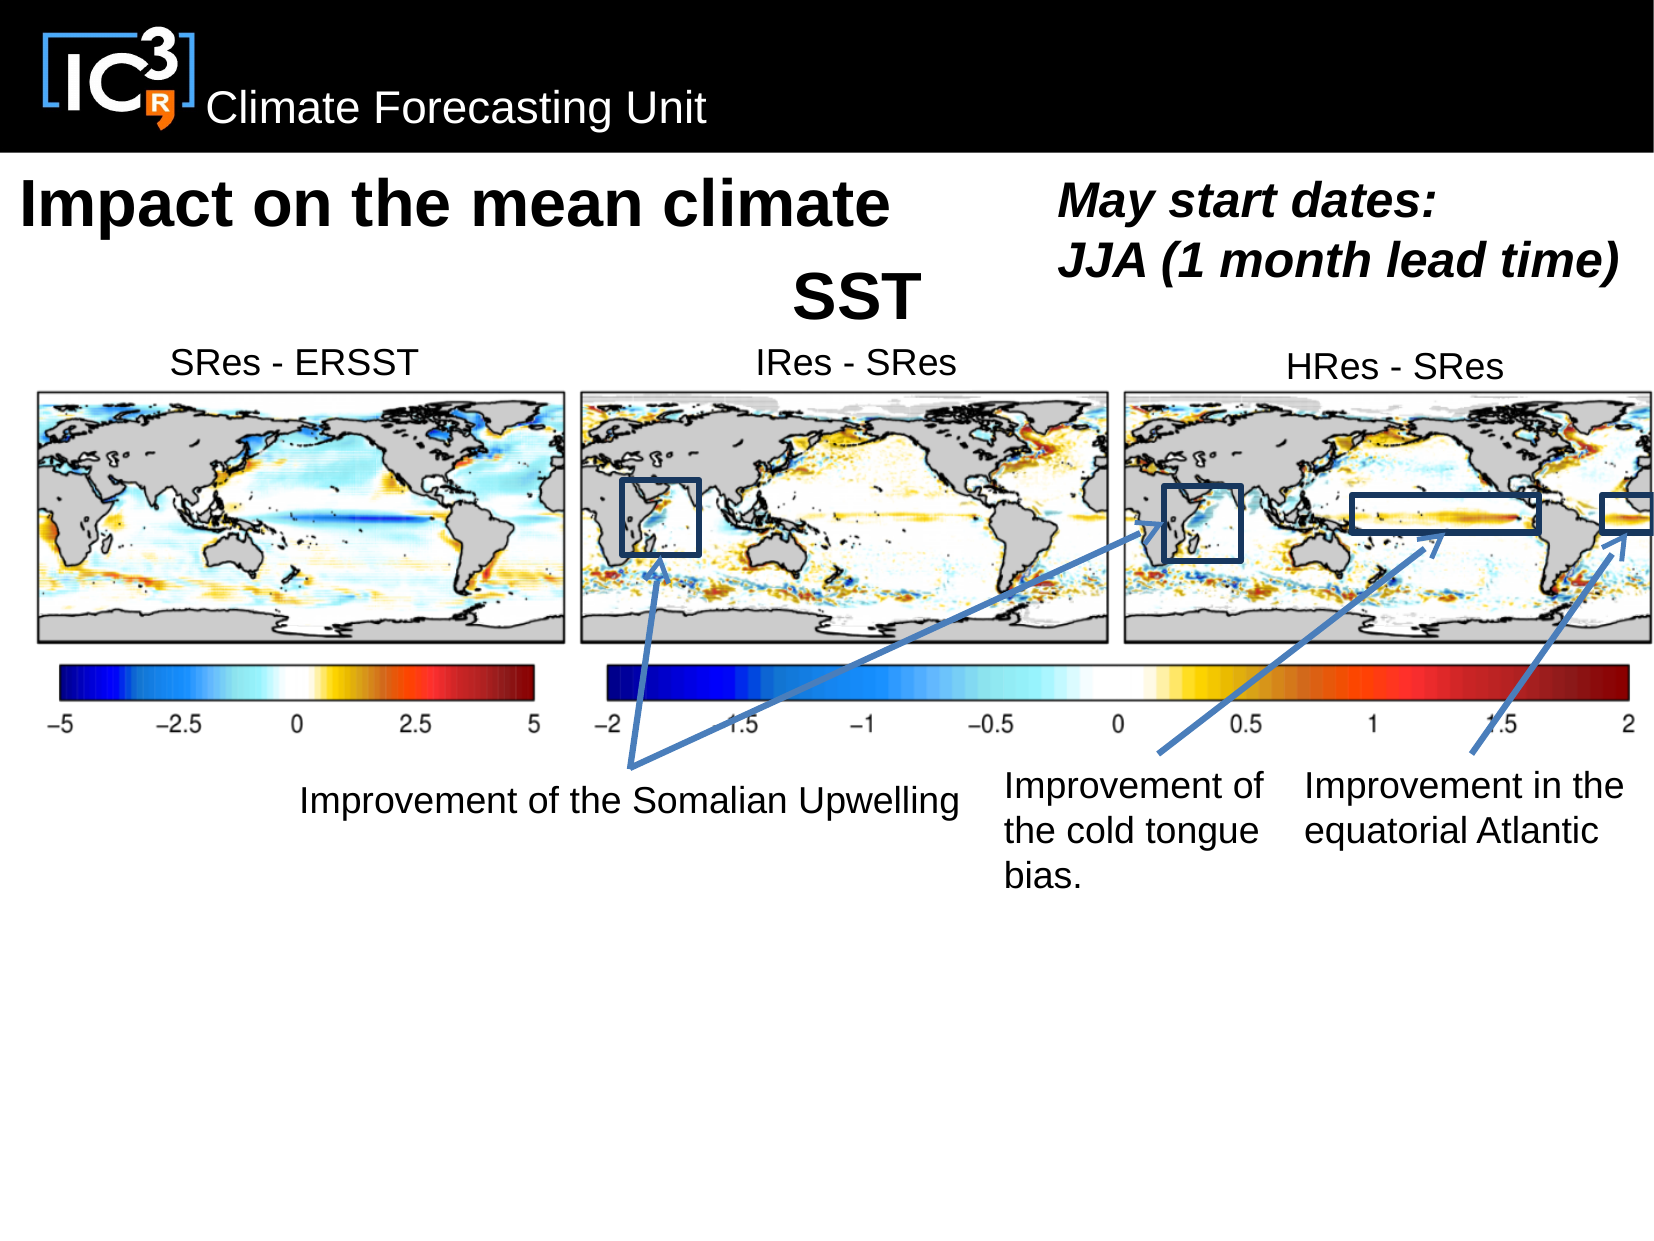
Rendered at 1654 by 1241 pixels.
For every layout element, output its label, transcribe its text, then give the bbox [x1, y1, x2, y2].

picture [1, 0, 230, 151]
text_box Improvement in the equatorial Atlantic [1467, 753, 1654, 859]
text_box SRes - ERSST [154, 330, 190, 391]
picture [1467, 382, 1654, 745]
picture [1605, 498, 1650, 529]
picture [1467, 498, 1536, 529]
text_box May start dates: JJA (1 month lead time) [1467, 160, 1636, 295]
text_box [230, 0, 1654, 153]
text_box HRes - SRes [1467, 334, 1519, 395]
text_box [0, 0, 190, 153]
text_box IRes - SRes [740, 330, 973, 391]
text_box Impact on the mean climate [4, 153, 190, 248]
picture [0, 382, 190, 745]
text_box Climate Forecasting Unit [190, 70, 1467, 1241]
